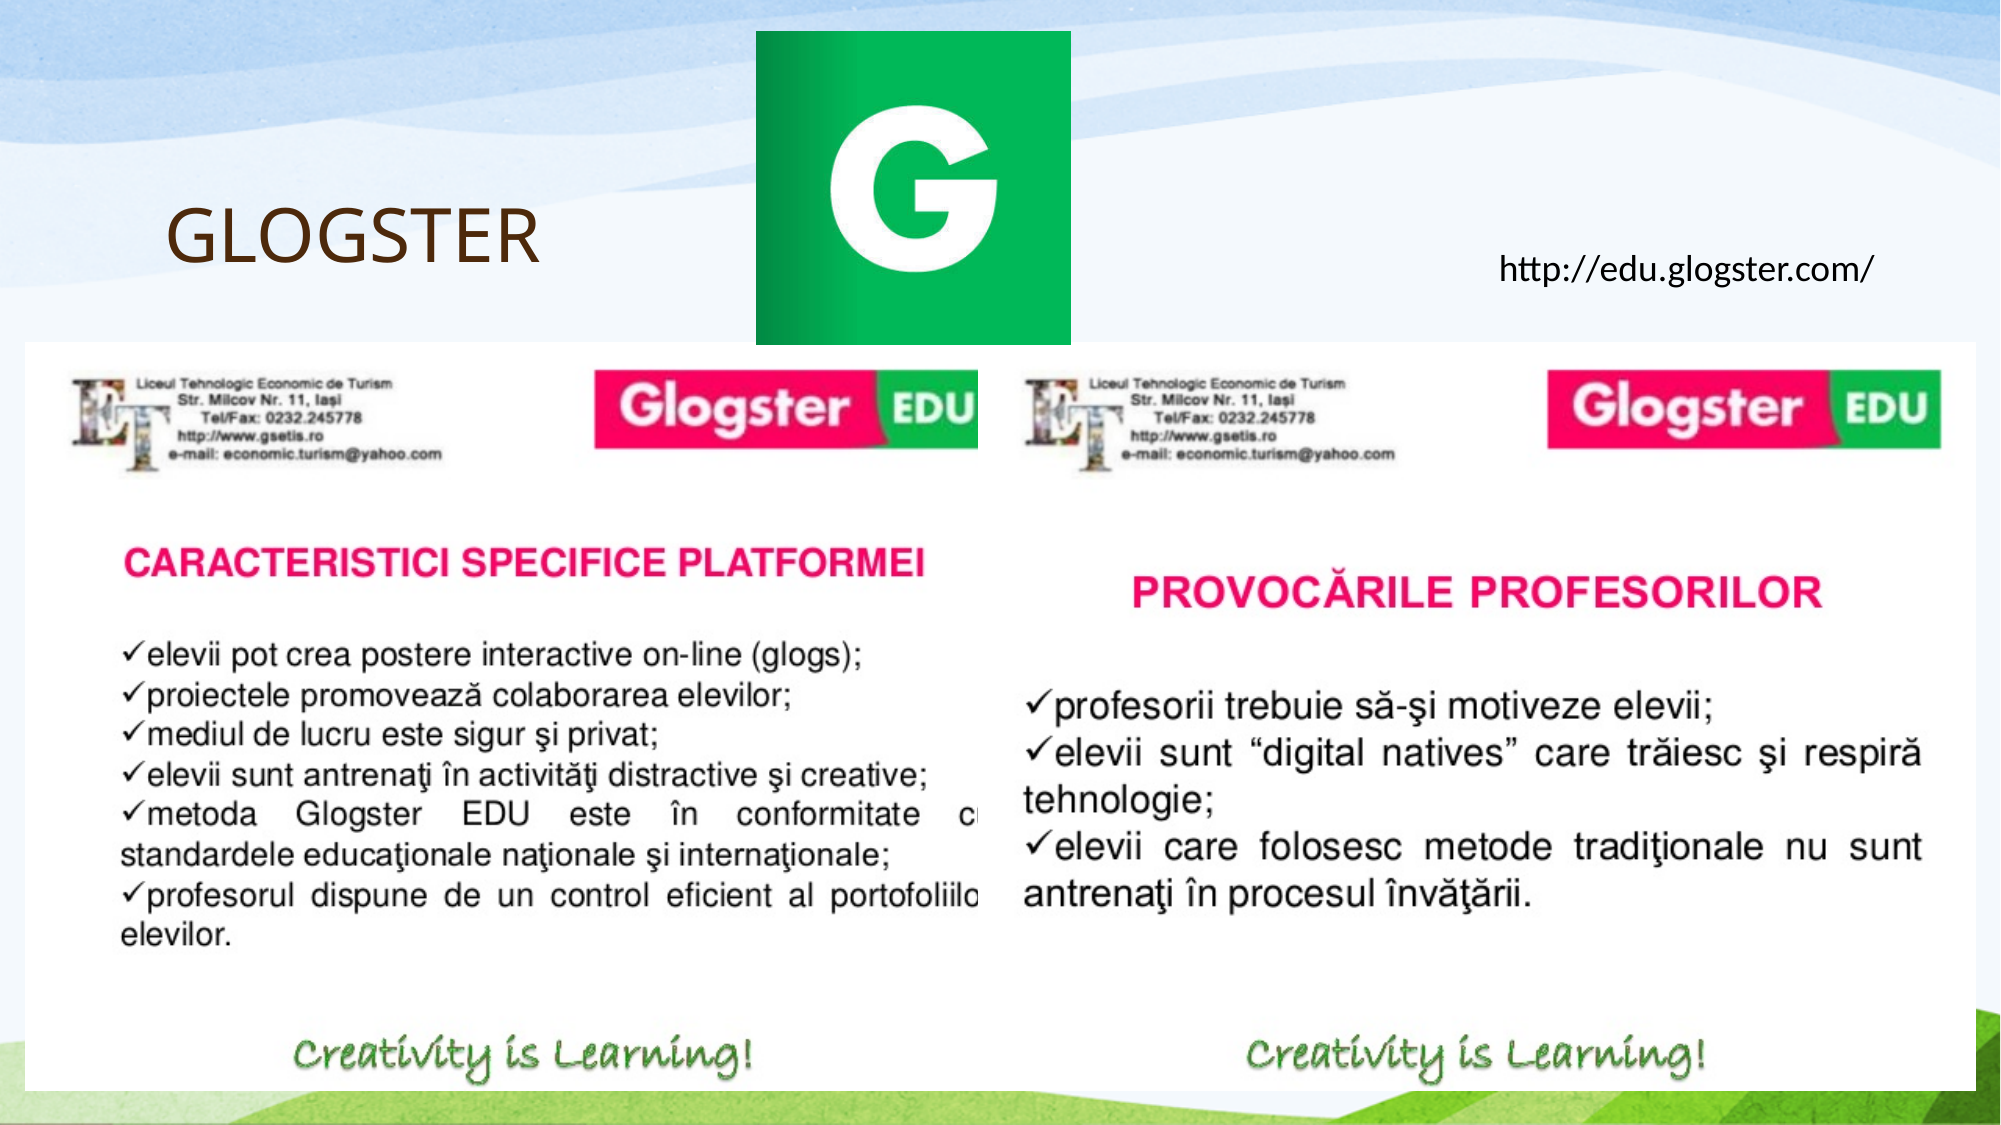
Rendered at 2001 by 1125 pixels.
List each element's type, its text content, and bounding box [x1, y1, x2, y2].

picture [0, 0, 2001, 1125]
title GLOGSTER [149, 23, 1850, 287]
text_box http://edu.glogster.com/ [1484, 236, 1890, 296]
